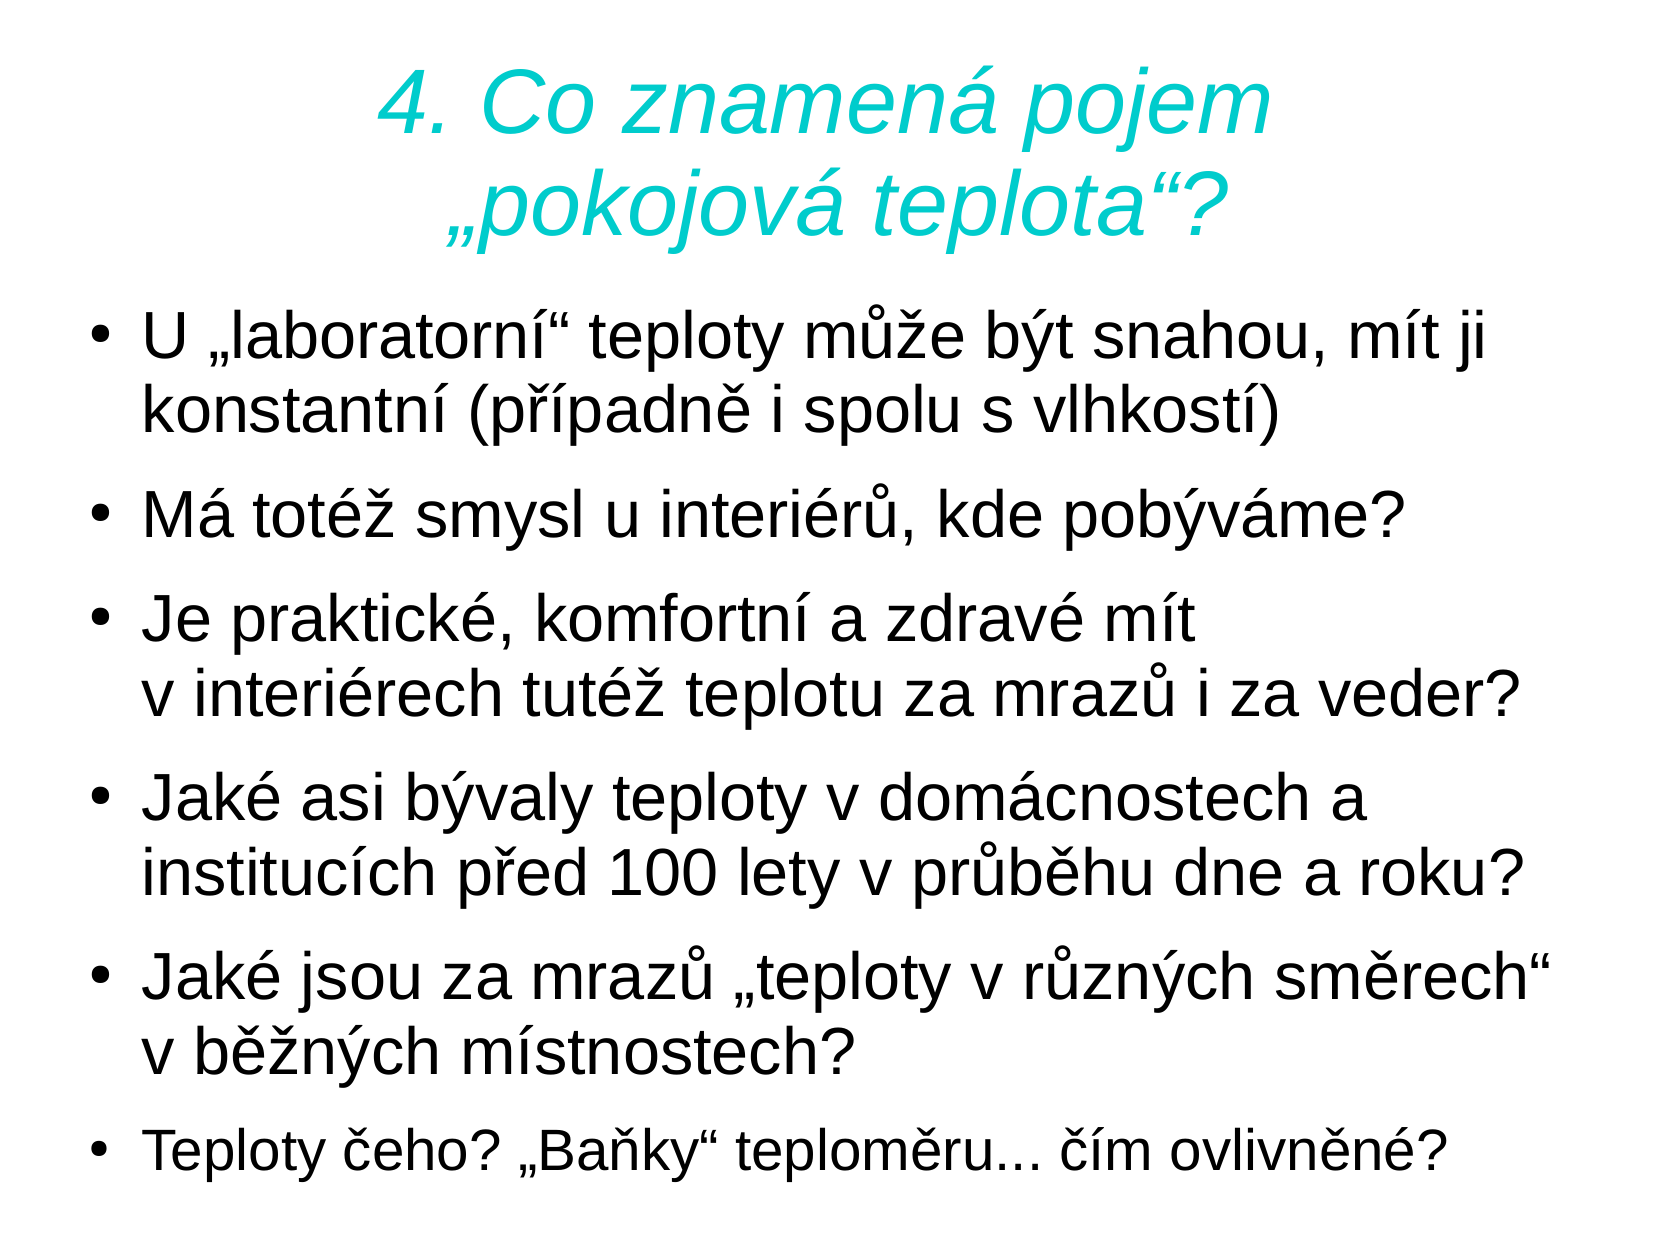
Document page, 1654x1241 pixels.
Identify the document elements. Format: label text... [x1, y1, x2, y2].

list U „laboratorní“ teploty může být snahou, mít ji konstantní (případně i spolu s vlhkostí) Má totéž smysl u interiérů, kde pobýváme? Je praktické, komfortní a zdravé mít v interiérech tutéž teplotu za mrazů i za veder? Jaké asi bývaly teploty v domácnostech a institucích před 100 lety v průběhu dne a roku? Jaké jsou za mrazů „teploty v různých směrech“ v běžných místnostech? Teploty čeho? „Baňky“ teploměru... čím ovlivněné? [70, 297, 1559, 1184]
title 4. Co znamená pojem „pokojová teplota“? [82, 49, 1571, 257]
